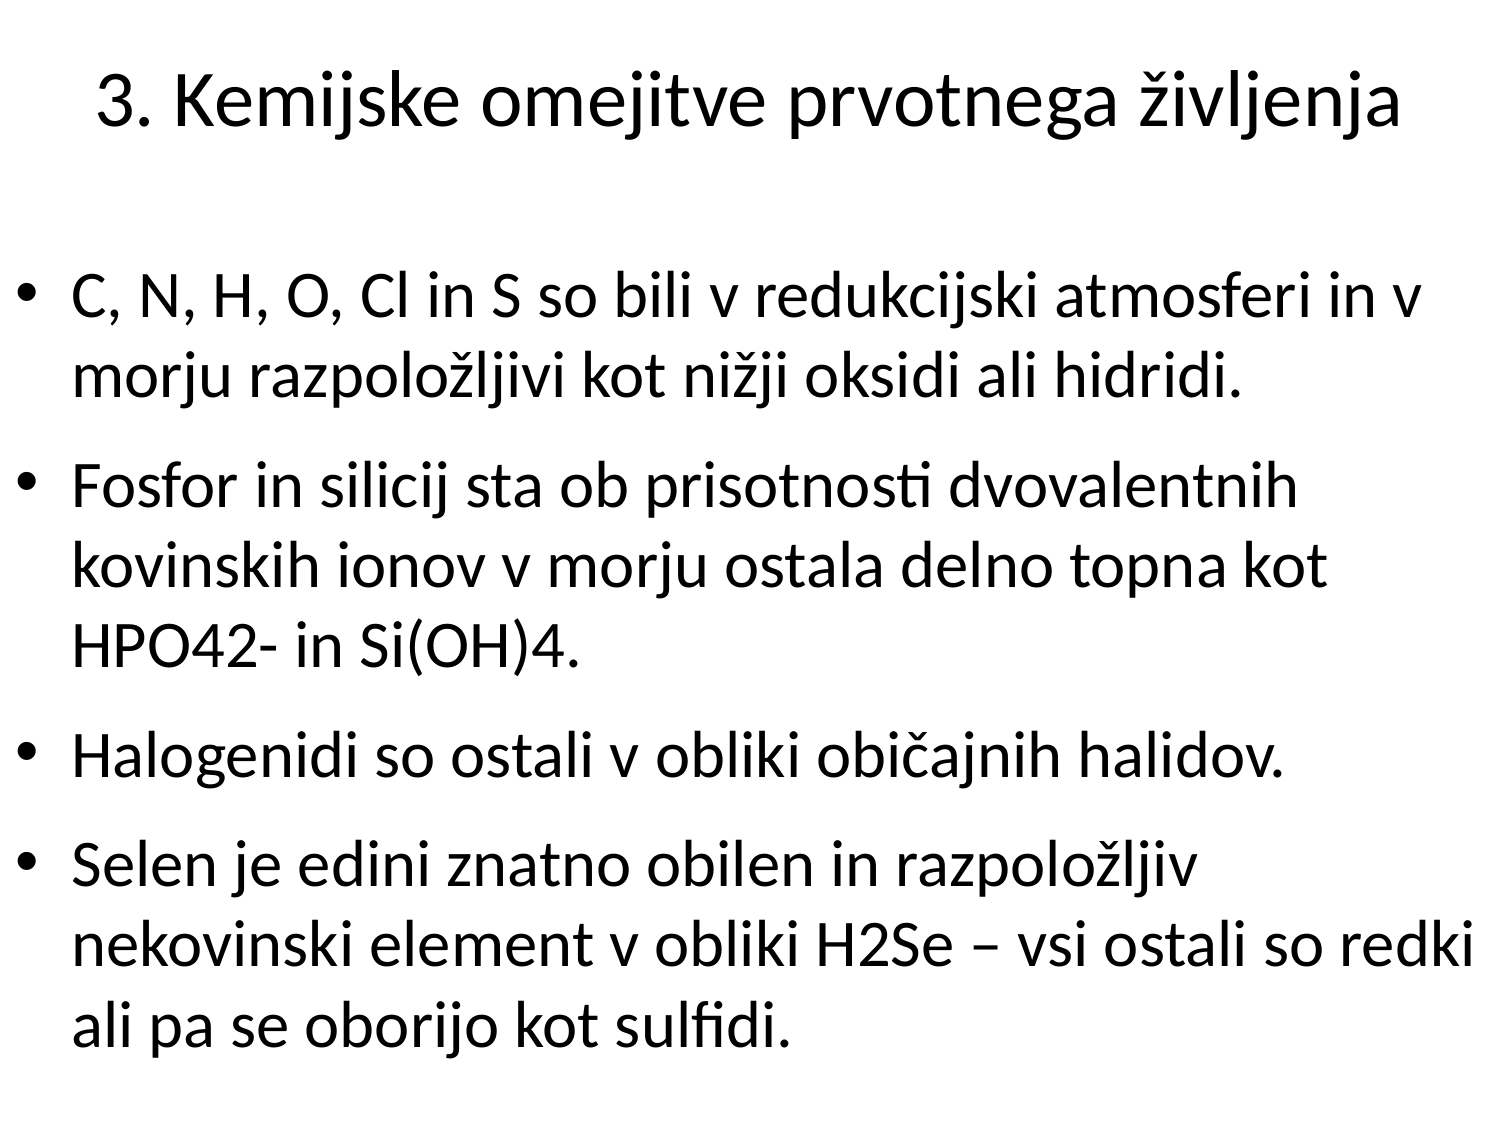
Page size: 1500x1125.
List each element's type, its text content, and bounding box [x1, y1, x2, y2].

title 3. Kemijske omejitve prvotnega življenja [0, 0, 1500, 188]
list C, N, H, O, Cl in S so bili v redukcijski atmosferi in v morju razpoložljivi kot nižji oksidi ali hidridi. Fosfor in silicij sta ob prisotnosti dvovalentnih kovinskih ionov v morju ostala delno topna kot HPO42- in Si(OH)4. Halogenidi so ostali v obliki običajnih halidov. Selen je edini znatno obilen in razpoložljiv nekovinski element v obliki H2Se – vsi ostali so redki ali pa se oborijo kot sulfidi. [0, 243, 1500, 1125]
